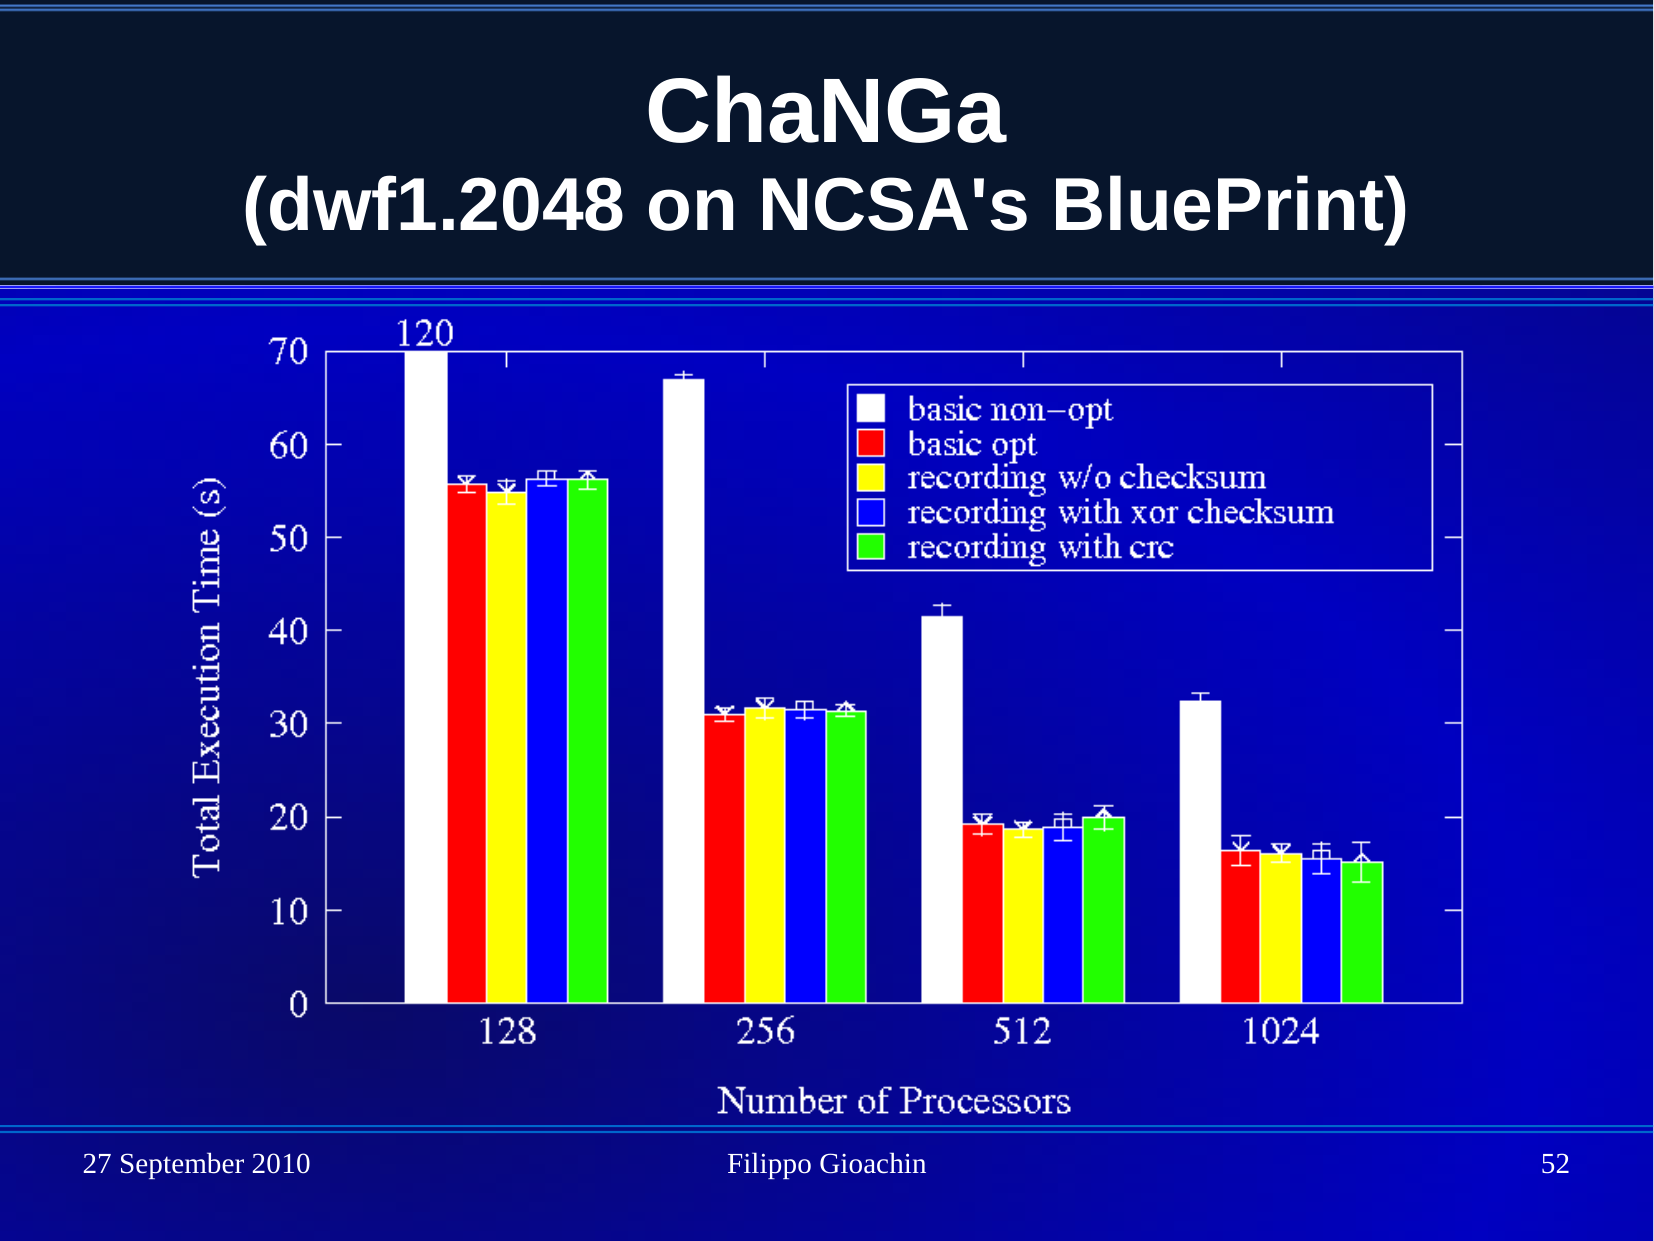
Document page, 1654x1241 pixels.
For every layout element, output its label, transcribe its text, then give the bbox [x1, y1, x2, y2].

picture [0, 1134, 1654, 1241]
picture [0, 307, 1654, 1125]
title ChaNGa (dwf1.2048 on NCSA's BluePrint) [82, 56, 1571, 250]
picture [0, 0, 1654, 285]
picture [0, 289, 1654, 298]
